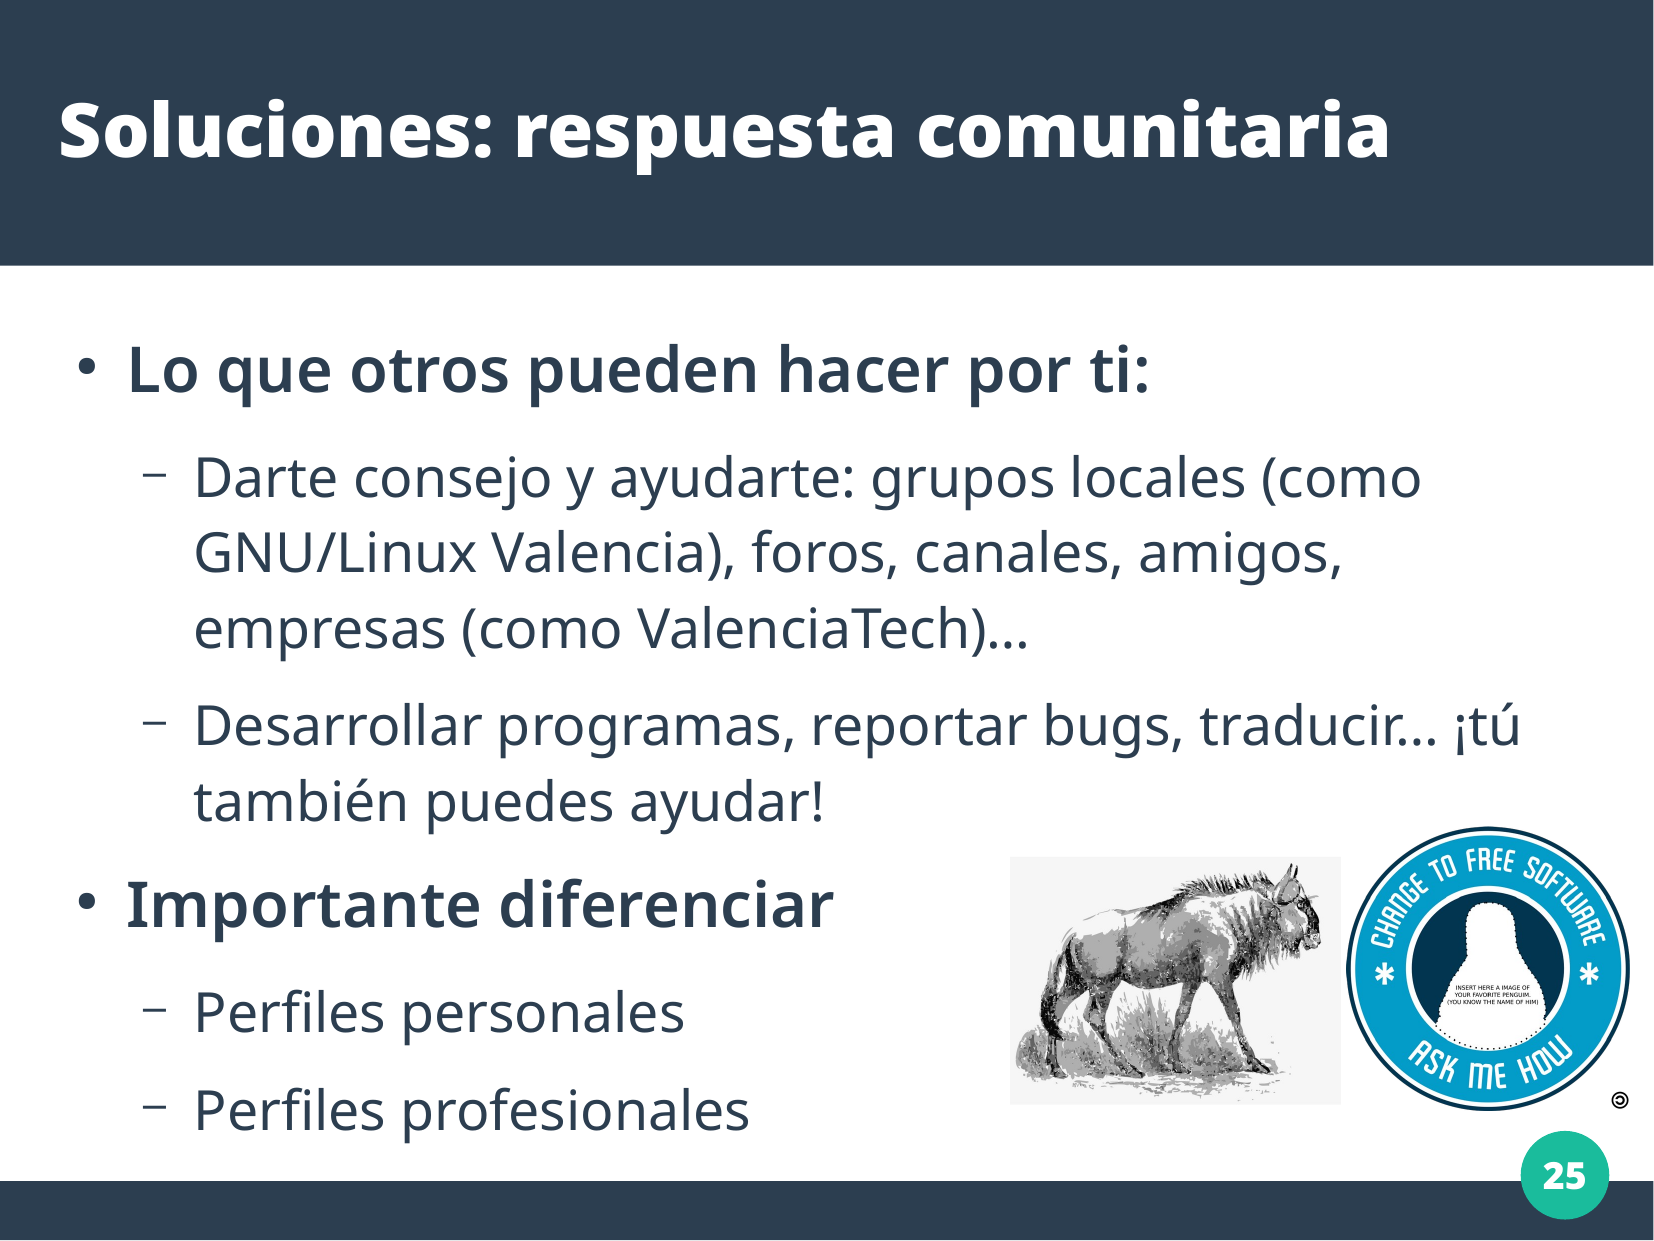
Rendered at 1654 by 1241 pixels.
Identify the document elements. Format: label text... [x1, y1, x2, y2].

title Soluciones: respuesta comunitaria [59, 49, 1595, 207]
picture [1010, 856, 1341, 1105]
list Lo que otros pueden hacer por ti: Darte consejo y ayudarte: grupos locales (como GNU/Linux Valencia), foros, canales, amigos, empresas (como ValenciaTech)… Desarrollar programas, reportar bugs, traducir… ¡tú también puedes ayudar! Importante diferenciar Perfiles personales Perfiles profesionales [59, 324, 1595, 1152]
picture [1346, 826, 1630, 1111]
